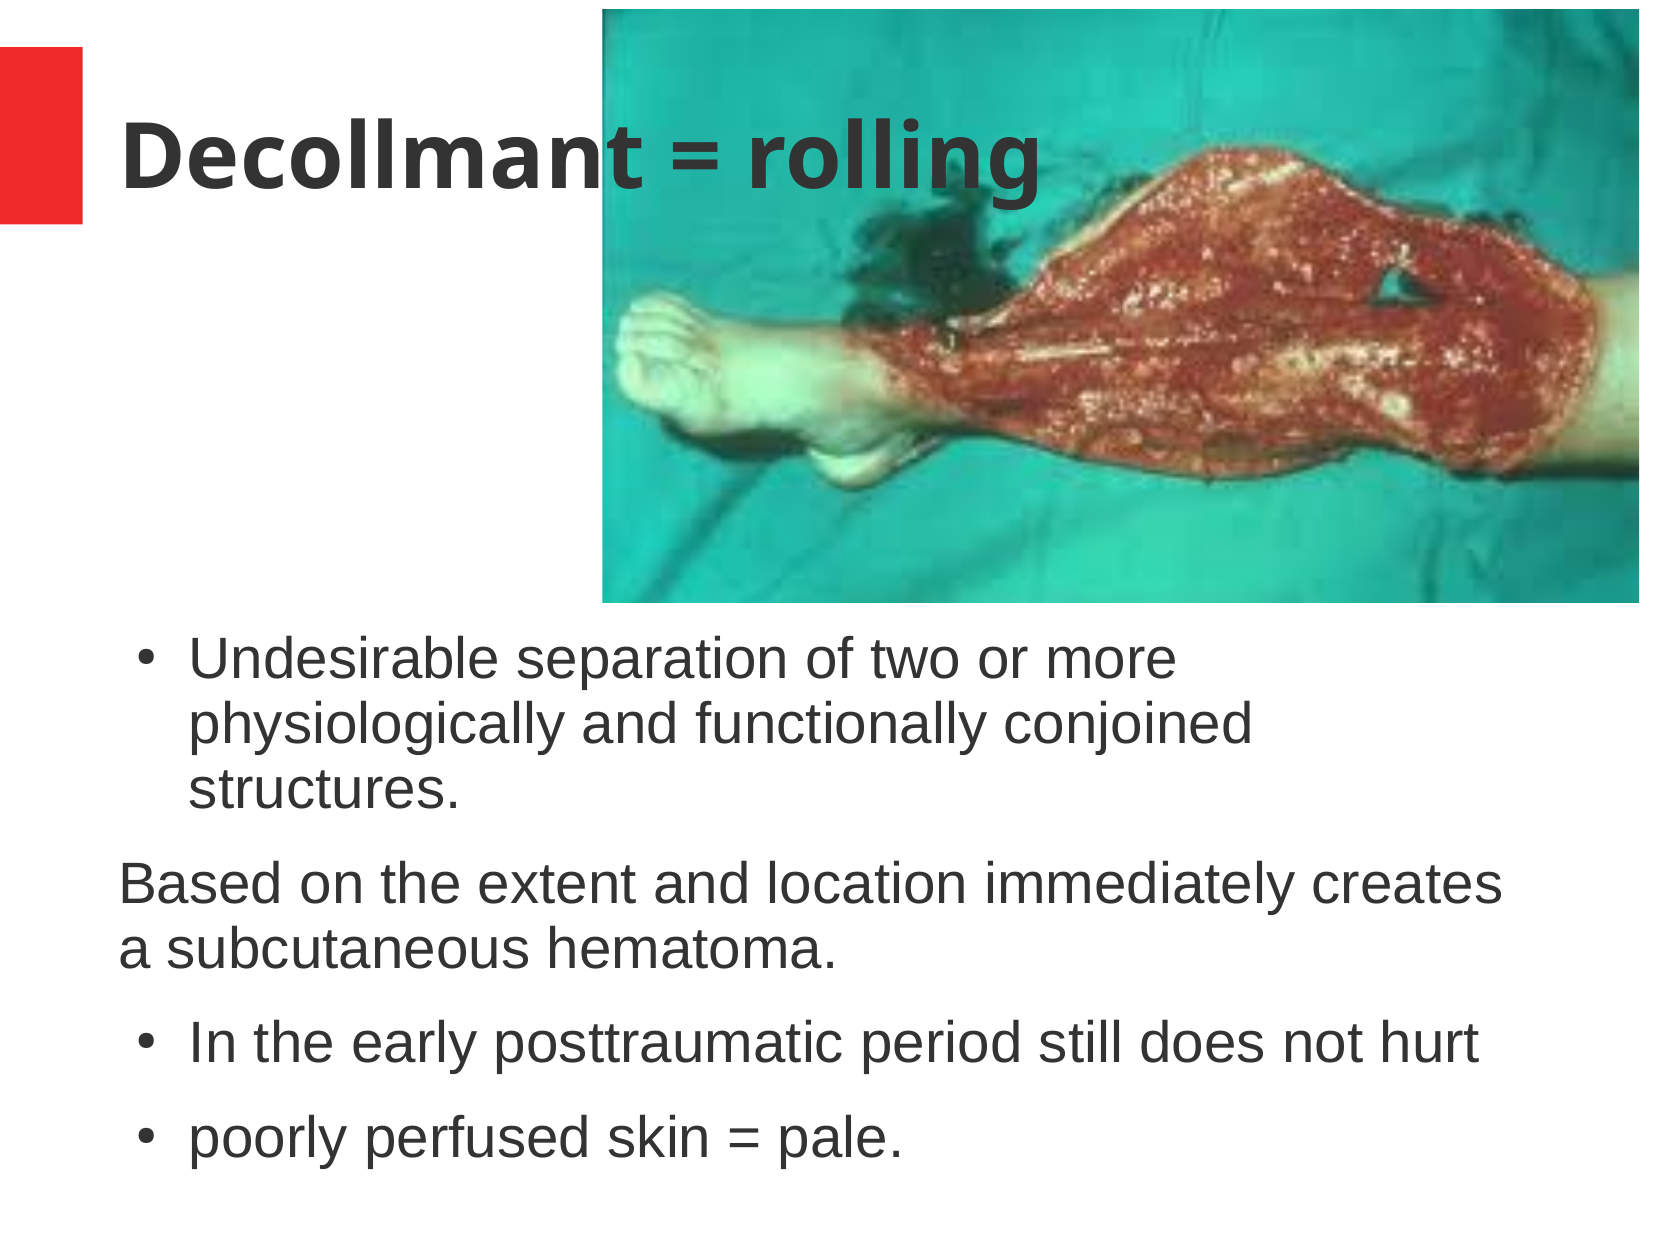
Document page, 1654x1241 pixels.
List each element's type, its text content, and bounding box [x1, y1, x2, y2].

list Undesirable separation of two or more physiologically and functionally conjoined structures. Based on the extent and location immediately creates a subcutaneous hematoma. In the early posttraumatic period still does not hurt poorly perfused skin = pale. [118, 625, 1536, 1074]
picture [602, 9, 1640, 603]
title Decollmant = rolling [118, 49, 1571, 257]
